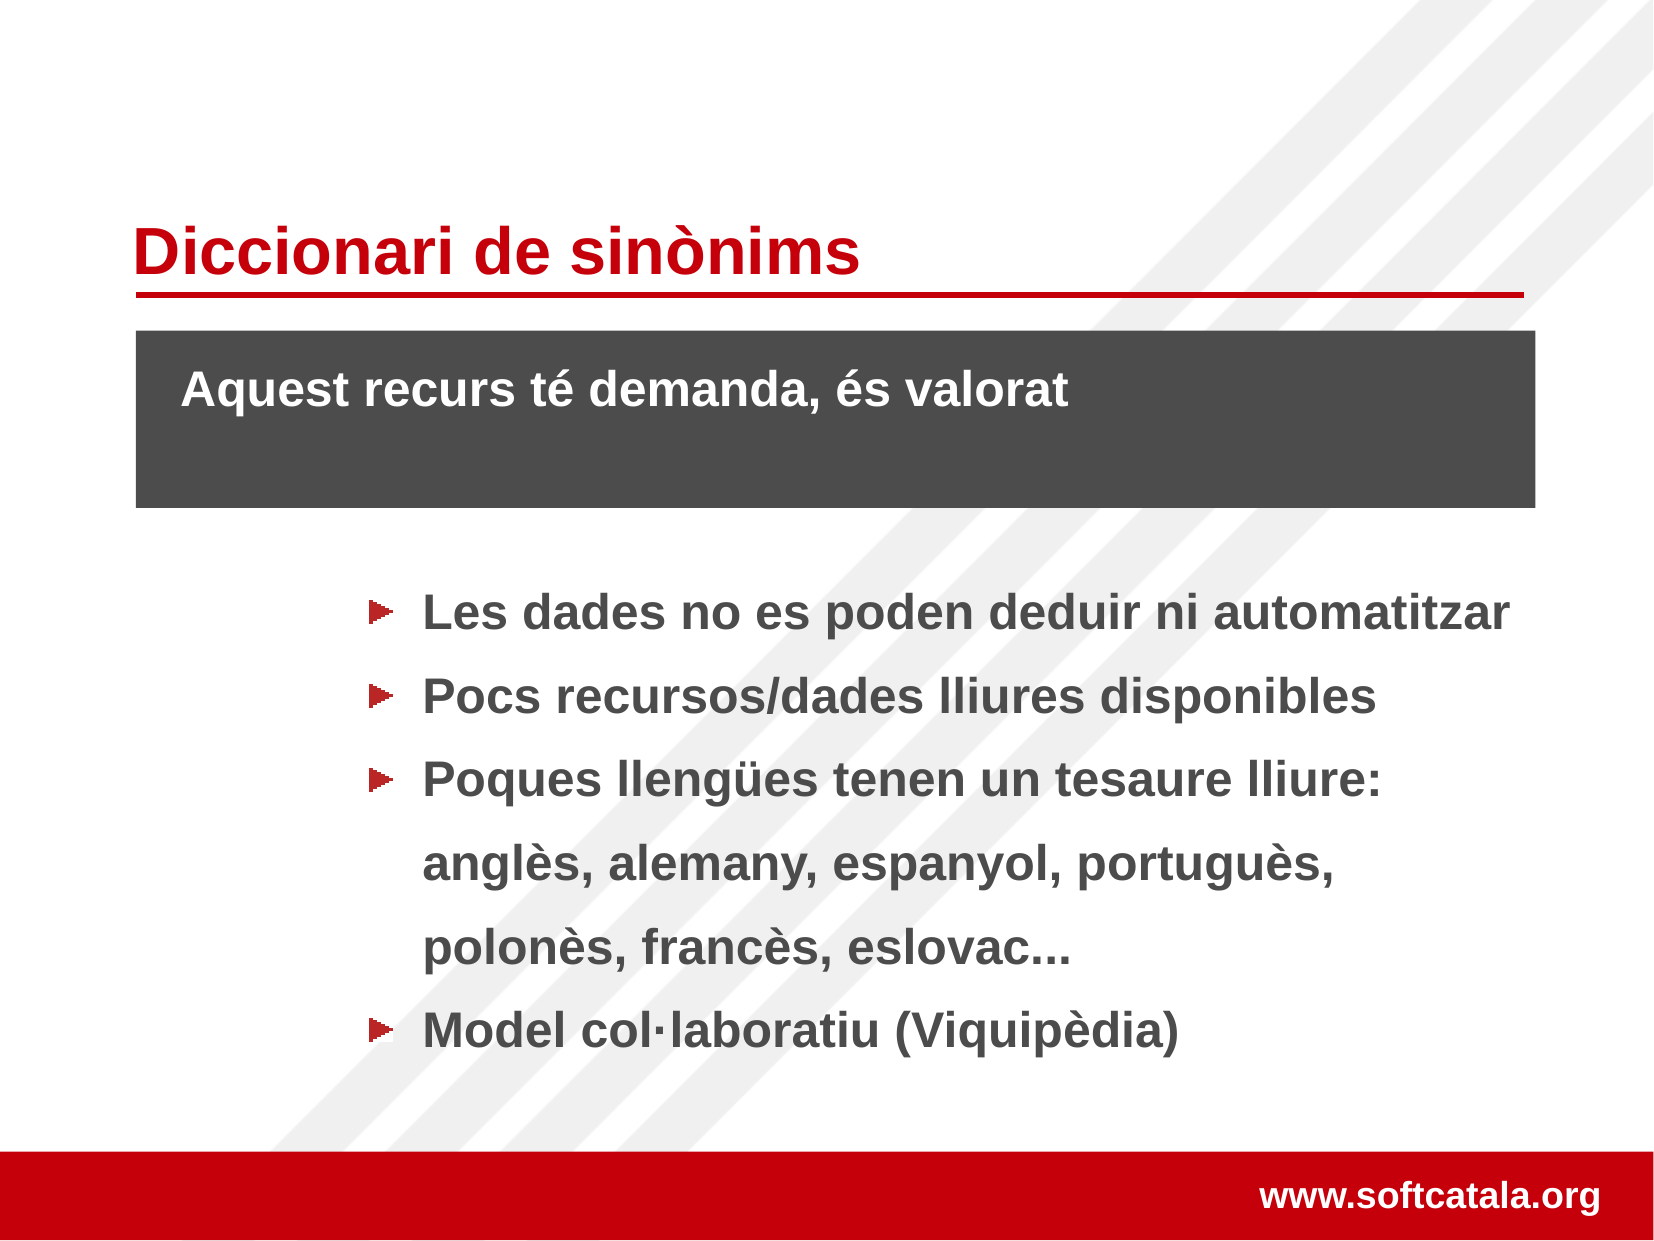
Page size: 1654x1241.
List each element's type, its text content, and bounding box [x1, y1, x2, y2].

text_box [135, 330, 1536, 508]
text_box www.softcatala.org [0, 1151, 1654, 1241]
text_box Aquest recurs té demanda, és valorat [165, 354, 1506, 549]
picture [0, 0, 1654, 1151]
text_box Diccionari de sinònims [118, 206, 1501, 297]
text_box Les dades no es poden deduir ni automatitzar Pocs recursos/dades lliures disponibles Poques llengües tenen un tesaure lliure: anglès, alemany, espanyol, portuguès, polonès, francès, eslovac... Model col·laboratiu (Viquipèdia) [118, 549, 1536, 1043]
